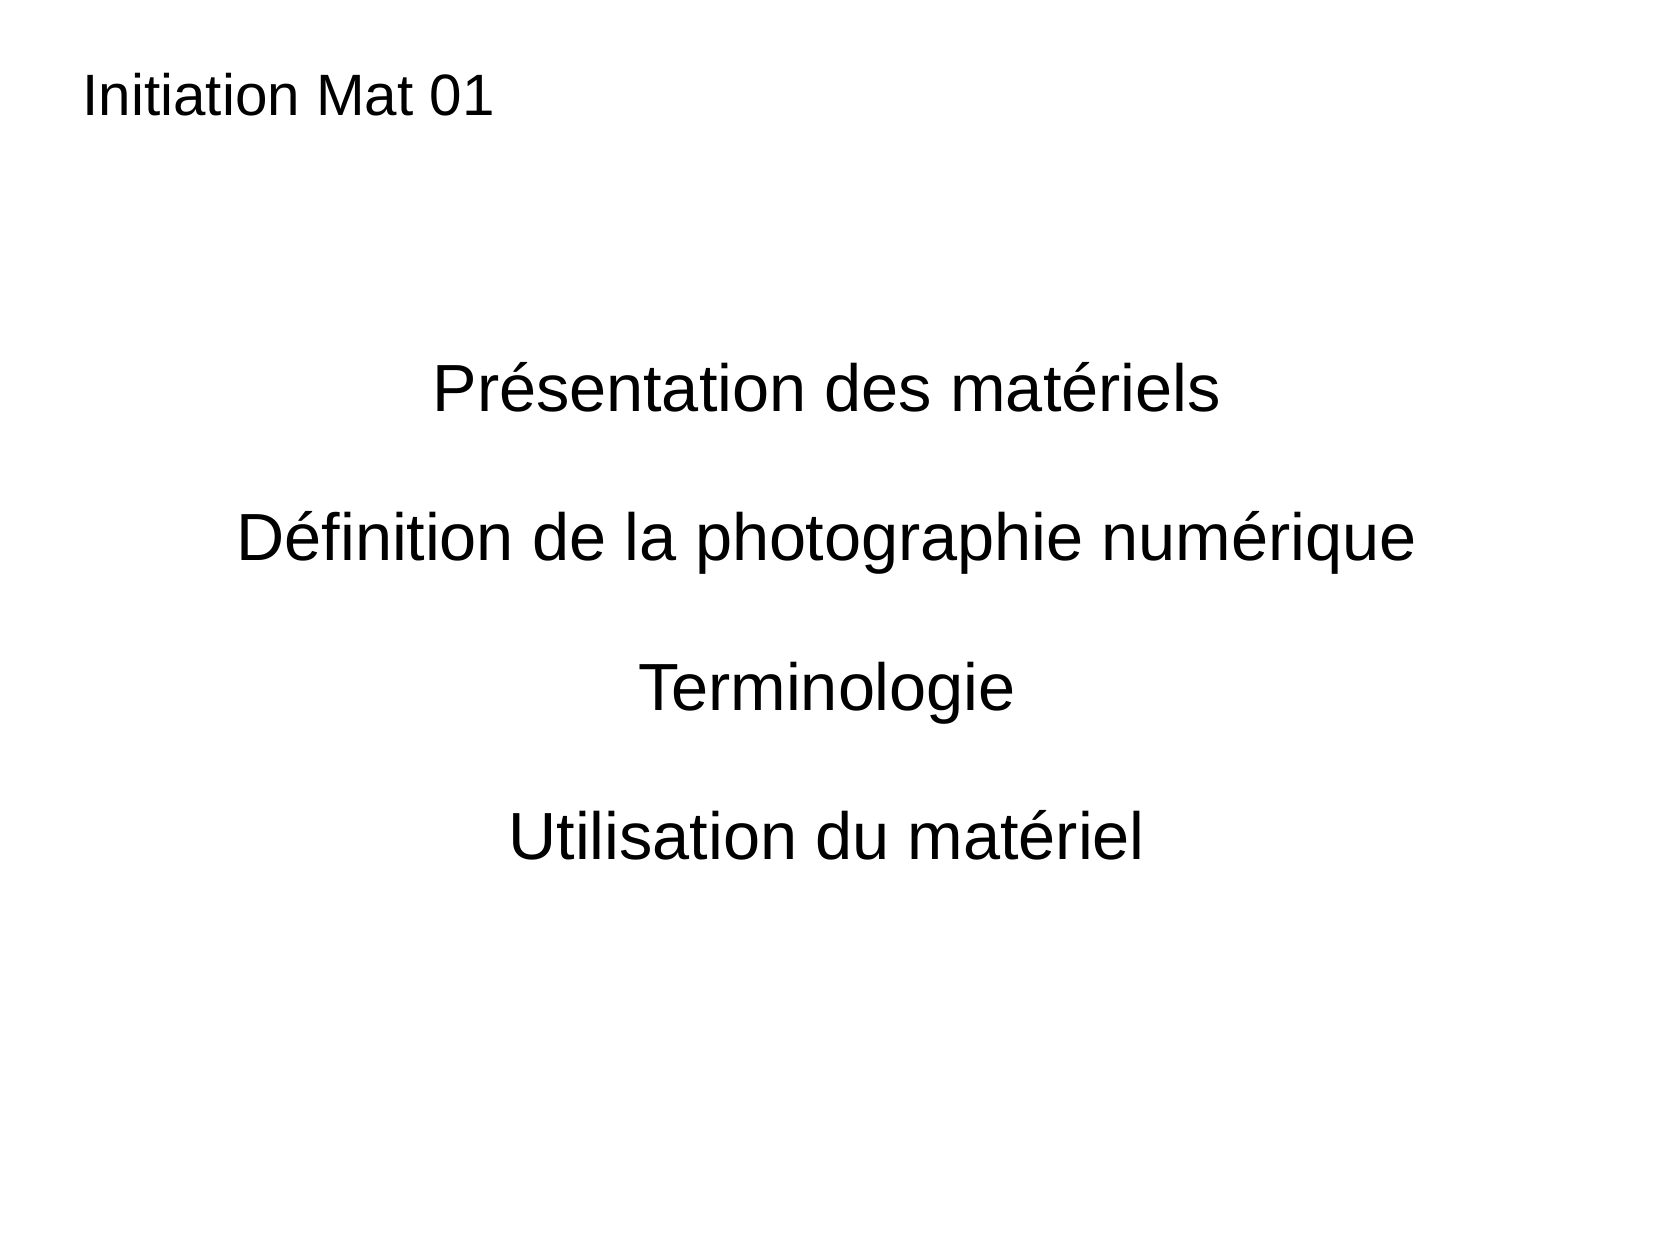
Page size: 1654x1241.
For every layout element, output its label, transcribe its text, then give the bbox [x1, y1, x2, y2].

title Initiation Mat 01 [82, 49, 1571, 142]
subtitle Présentation des matériels Définition de la photographie numérique Terminologie Utilisation du matériel [82, 290, 1571, 1010]
